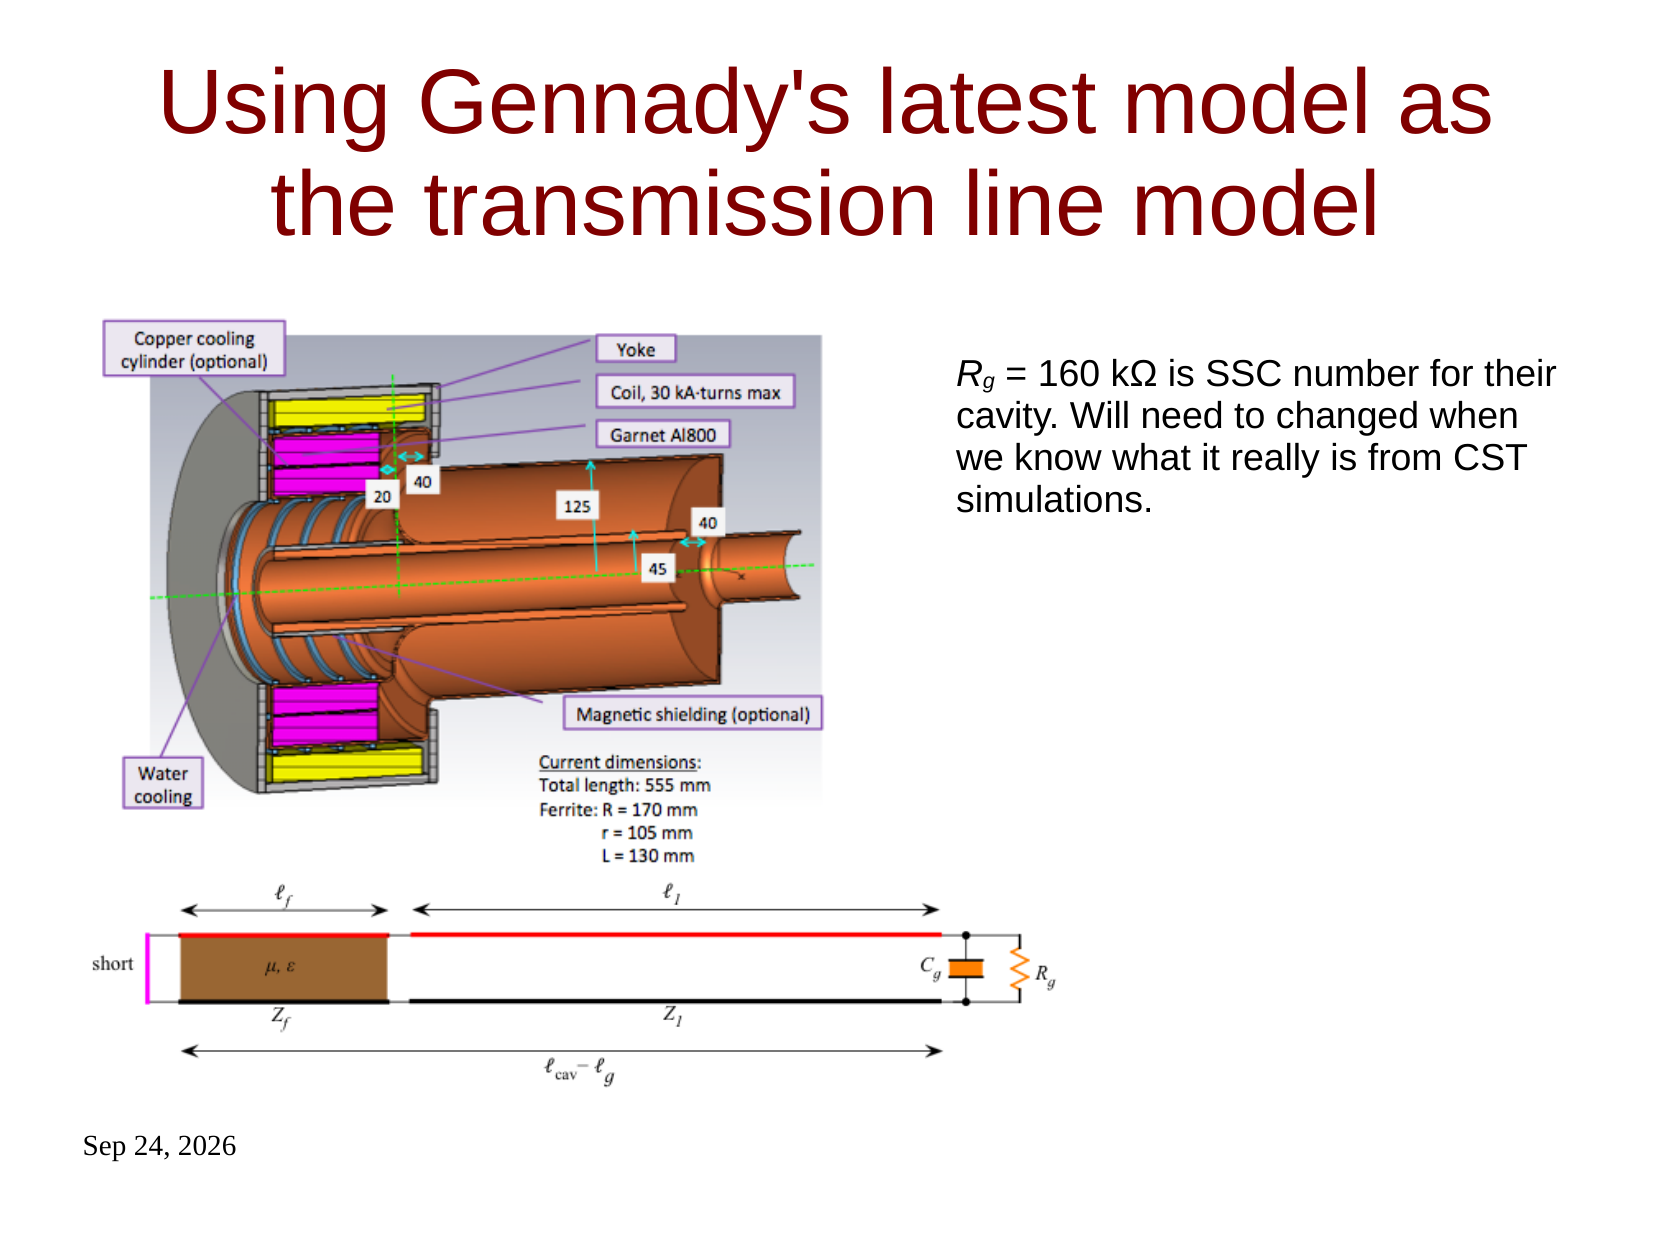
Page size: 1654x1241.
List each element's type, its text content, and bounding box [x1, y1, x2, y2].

text_box Rg = 160 kΩ is SSC number for their cavity. Will need to changed when we know what it really is from CST simulations. [941, 345, 1591, 539]
title Using Gennady's latest model as the transmission line model [82, 49, 1571, 257]
picture [78, 296, 1081, 1117]
